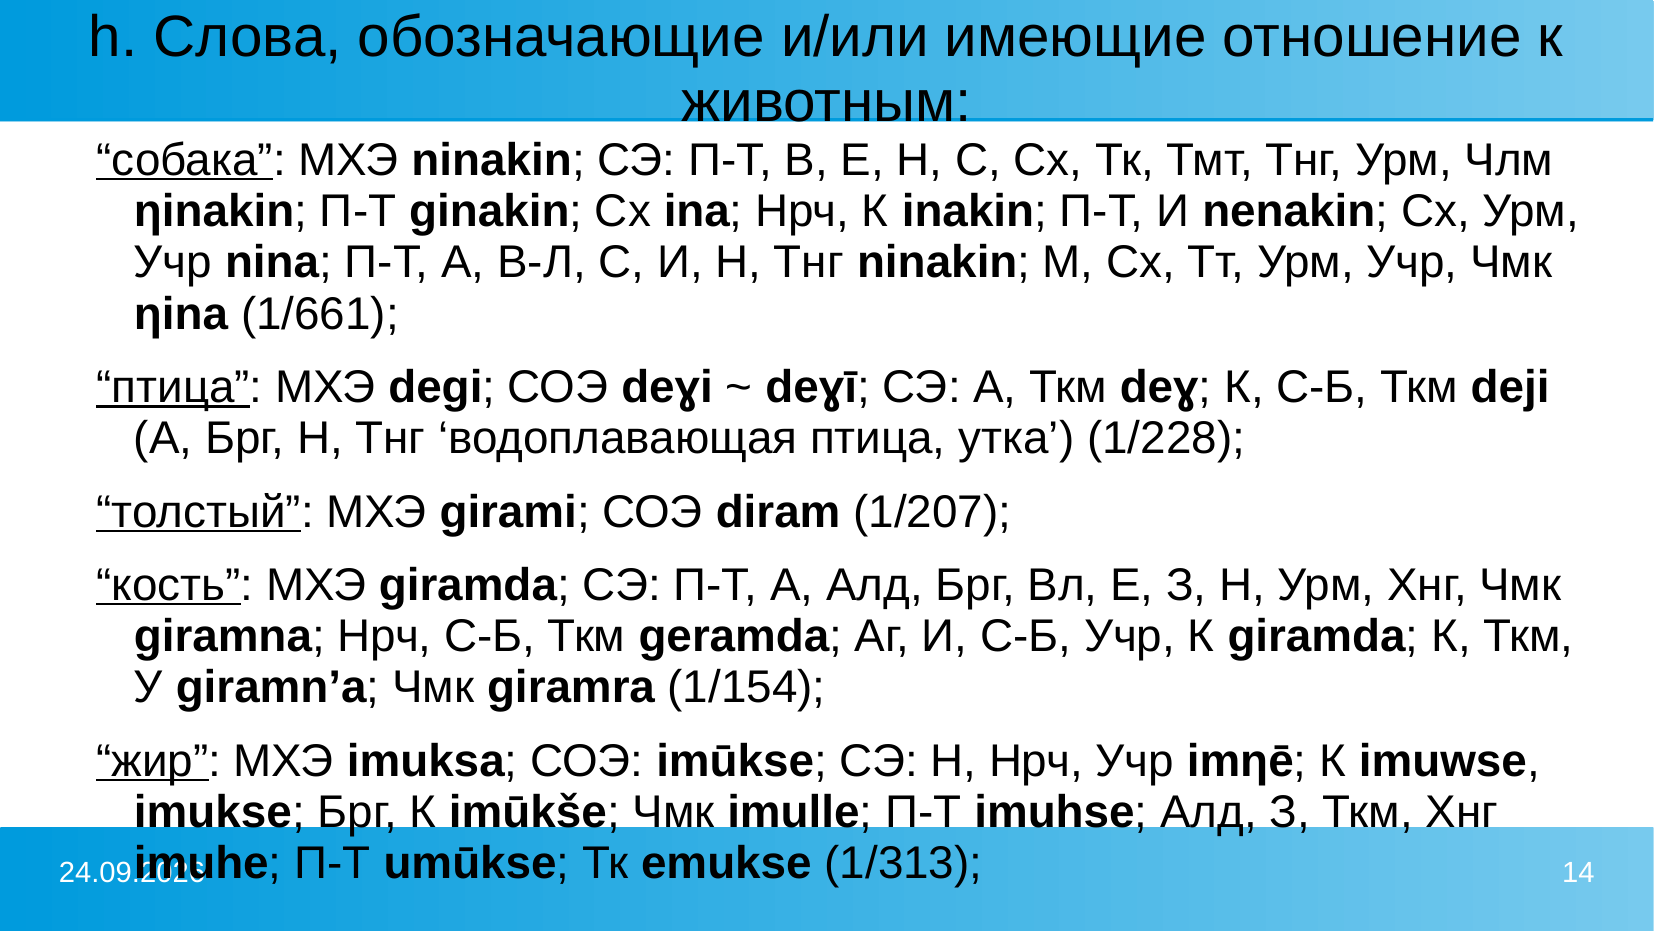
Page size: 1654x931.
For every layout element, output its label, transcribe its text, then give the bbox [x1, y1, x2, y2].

list “собака”: МХЭ ninakin; СЭ: П-Т, В, Е, Н, С, Сх, Тк, Тмт, Тнг, Урм, Члм ƞinakin; П-Т ginakin; Сх ina; Нрч, К inakin; П-Т, И nenakin; Сх, Урм, Учр nina; П-Т, А, В-Л, С, И, Н, Тнг ninakin; М, Сх, Тт, Урм, Учр, Чмк ƞina (1/661); “птица”: МХЭ degi; СОЭ deɣi ~ deɣī; СЭ: А, Ткм deɣ; К, С-Б, Ткм deji (А, Брг, Н, Тнг ‘водоплавающая птица, утка’) (1/228); “толстый”: МХЭ girami; СОЭ diram (1/207); “кость”: МХЭ giramda; СЭ: П-Т, А, Алд, Брг, Вл, Е, З, Н, Урм, Хнг, Чмк giramna; Нрч, С-Б, Ткм geramda; Аг, И, С-Б, Учр, К giramda; К, Ткм, У giramn’a; Чмк giramra (1/154); “жир”: МХЭ imuksa; СОЭ: imūkse; СЭ: Н, Нрч, Учр imƞē; К imuwse, imukse; Брг, К imūkše; Чмк imulle; П-Т imuhse; Алд, З, Ткм, Хнг imuhe; П-Т umūkse; Тк emukse (1/313); [59, 133, 1595, 725]
title h. Слова, обозначающие и/или имеющие отношение к животным: [59, 3, 1595, 133]
